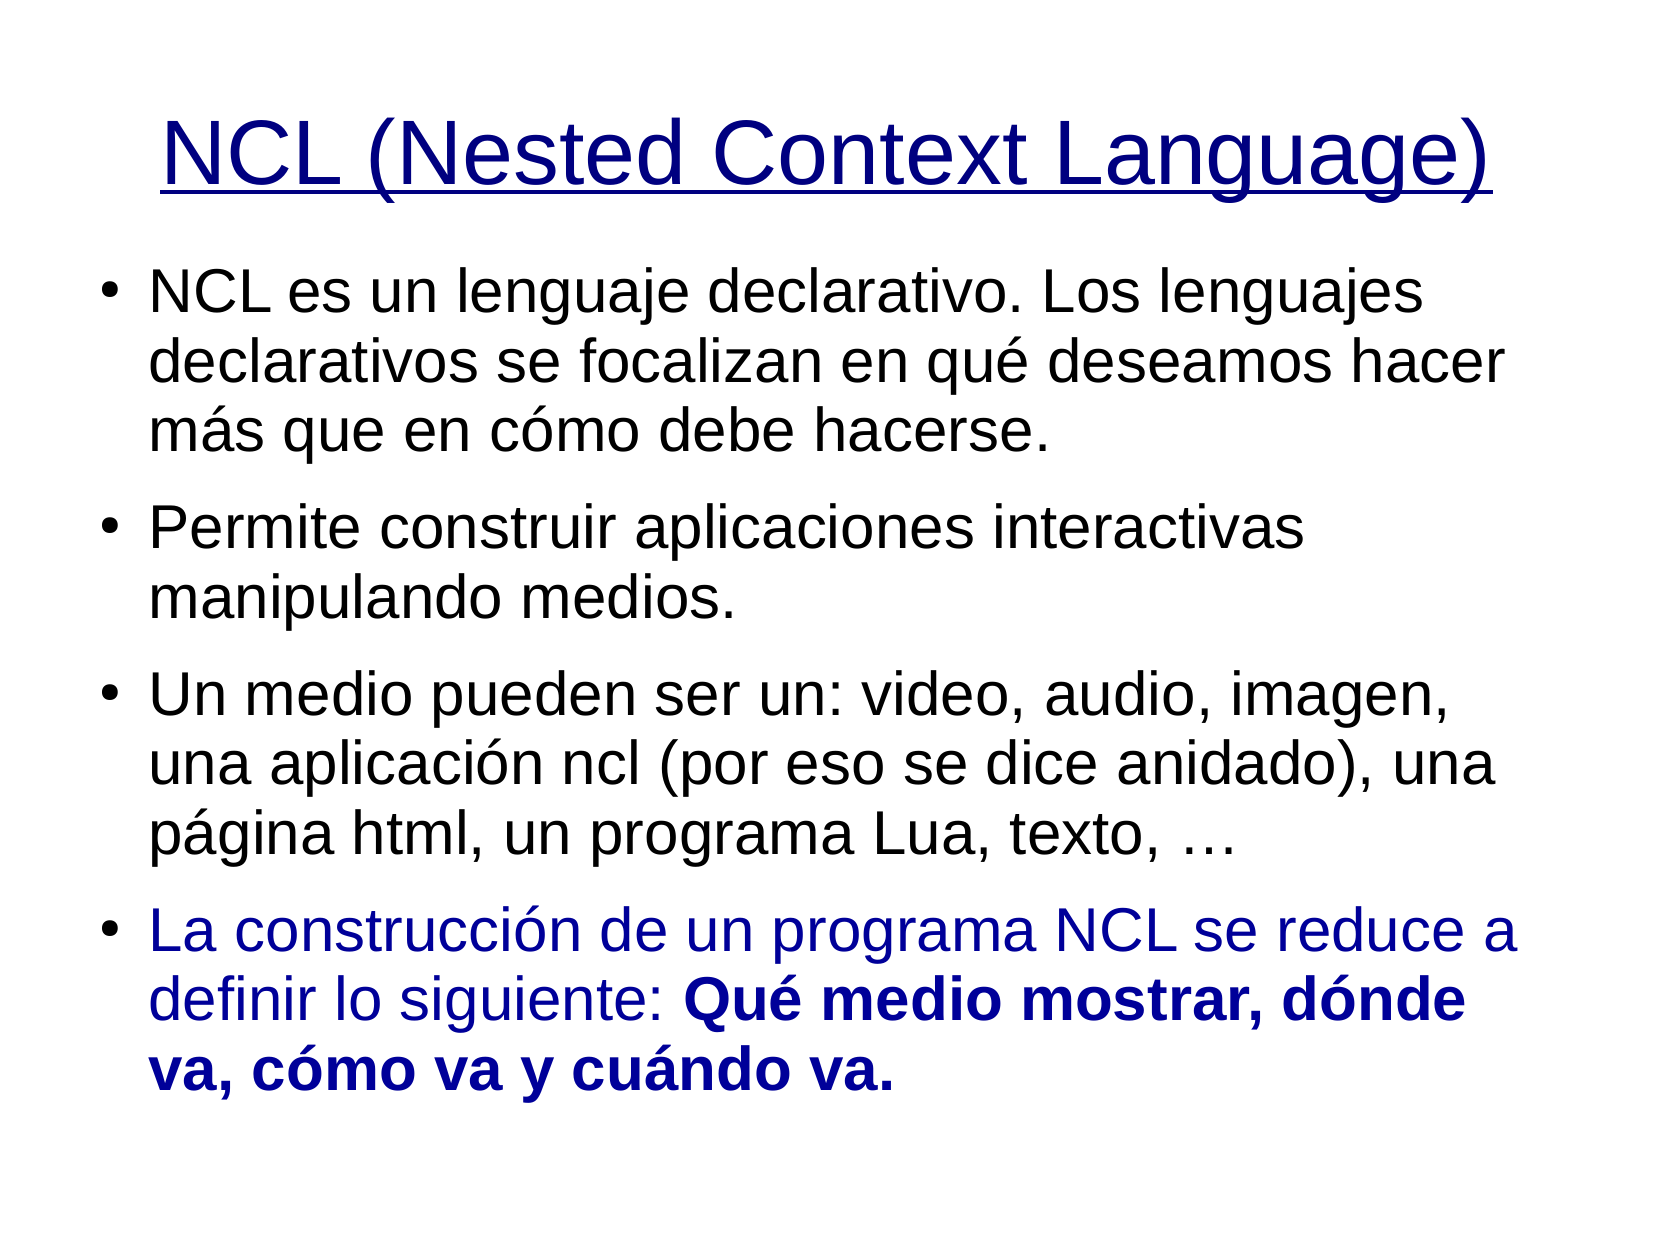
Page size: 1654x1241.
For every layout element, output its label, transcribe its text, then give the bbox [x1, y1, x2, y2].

title NCL (Nested Context Language) [82, 49, 1571, 257]
list NCL es un lenguaje declarativo. Los lenguajes declarativos se focalizan en qué deseamos hacer más que en cómo debe hacerse. Permite construir aplicaciones interactivas manipulando medios. Un medio pueden ser un: video, audio, imagen, una aplicación ncl (por eso se dice anidado), una página html, un programa Lua, texto, … La construcción de un programa NCL se reduce a definir lo siguiente: Qué medio mostrar, dónde va, cómo va y cuándo va. [82, 256, 1538, 1122]
